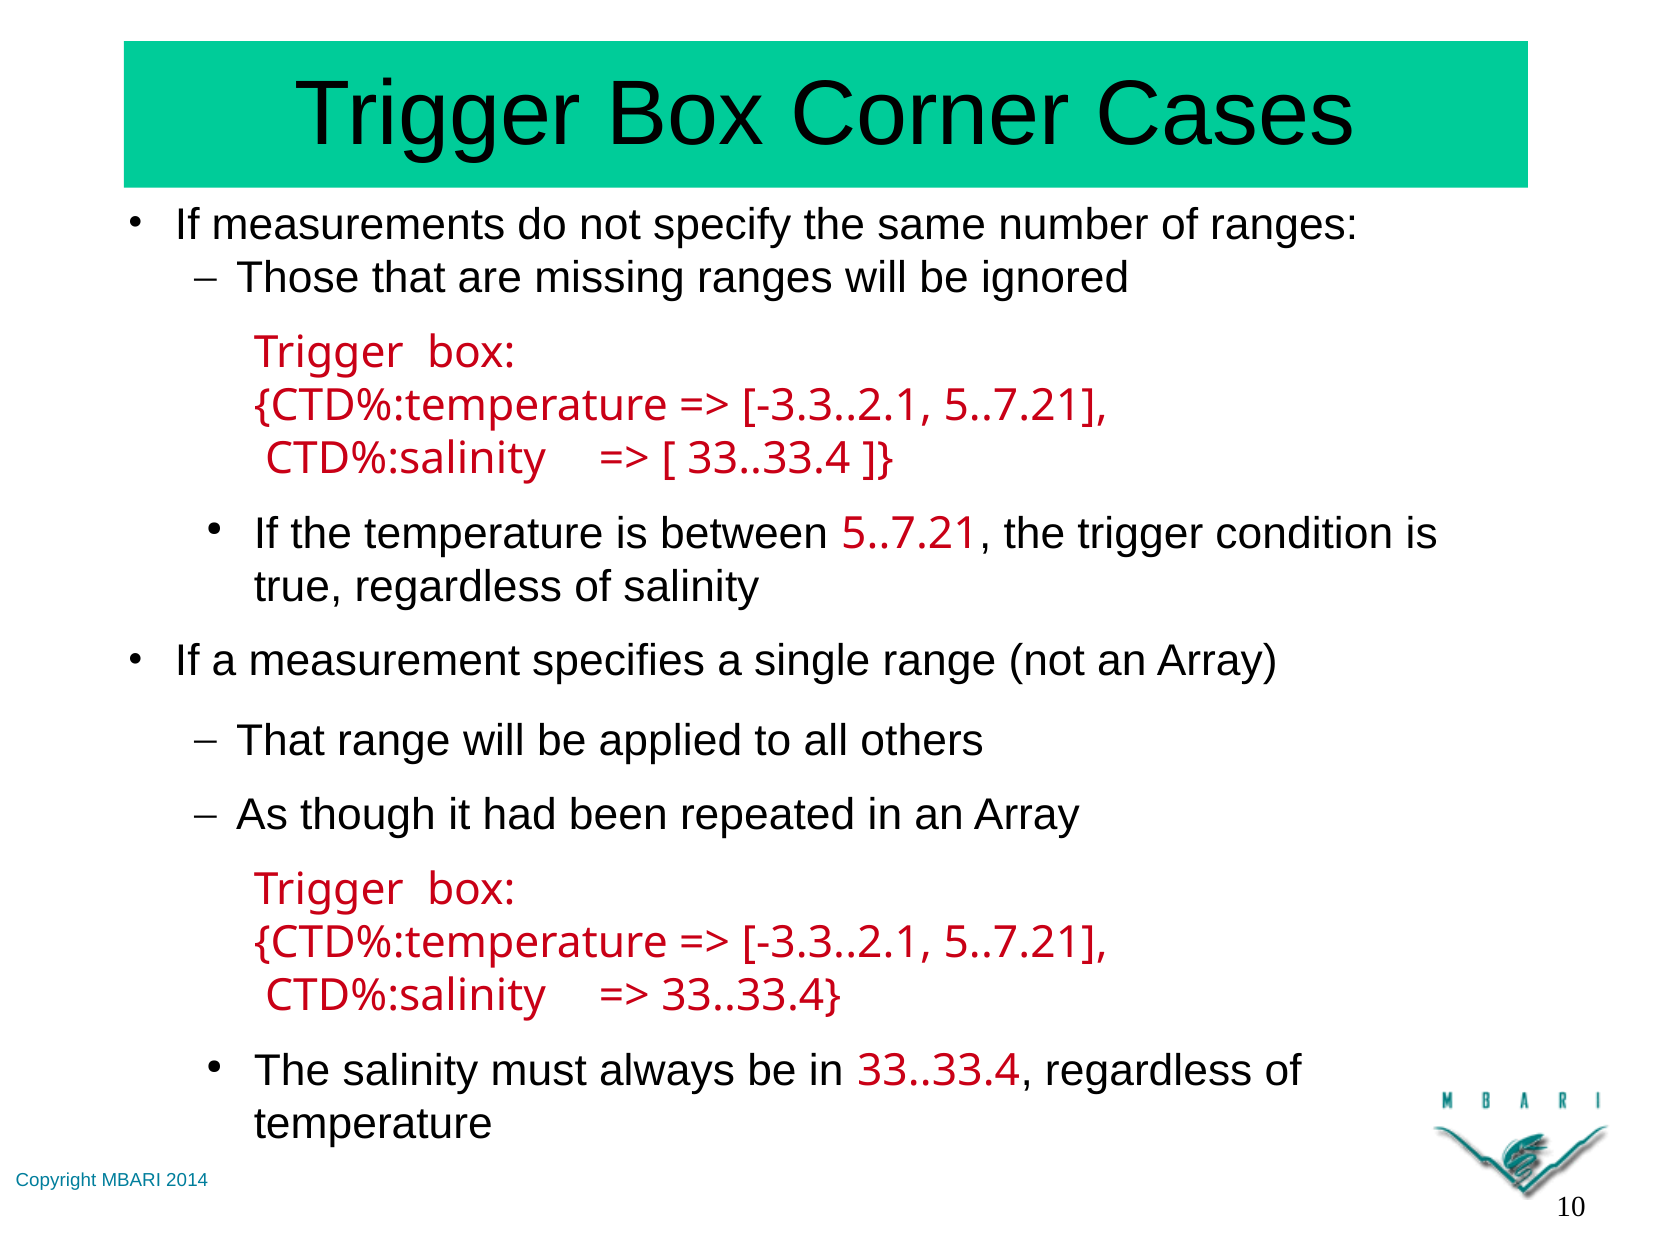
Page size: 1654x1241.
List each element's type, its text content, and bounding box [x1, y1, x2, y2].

title Trigger Box Corner Cases [123, 41, 1528, 188]
picture [1426, 1091, 1613, 1200]
list If measurements do not specify the same number of ranges: Those that are missing ranges will be ignored Trigger box: {CTD%:temperature => [-3.3..2.1, 5..7.21], CTD%:salinity => [ 33..33.4 ]} If the temperature is between 5..7.21, the trigger condition is true, regardless of salinity If a measurement specifies a single range (not an Array) That range will be applied to all others As though it had been repeated in an Array Trigger box: {CTD%:temperature => [-3.3..2.1, 5..7.21], CTD%:salinity => 33..33.4} The salinity must always be in 33..33.4, regardless of temperature [112, 187, 1517, 1163]
